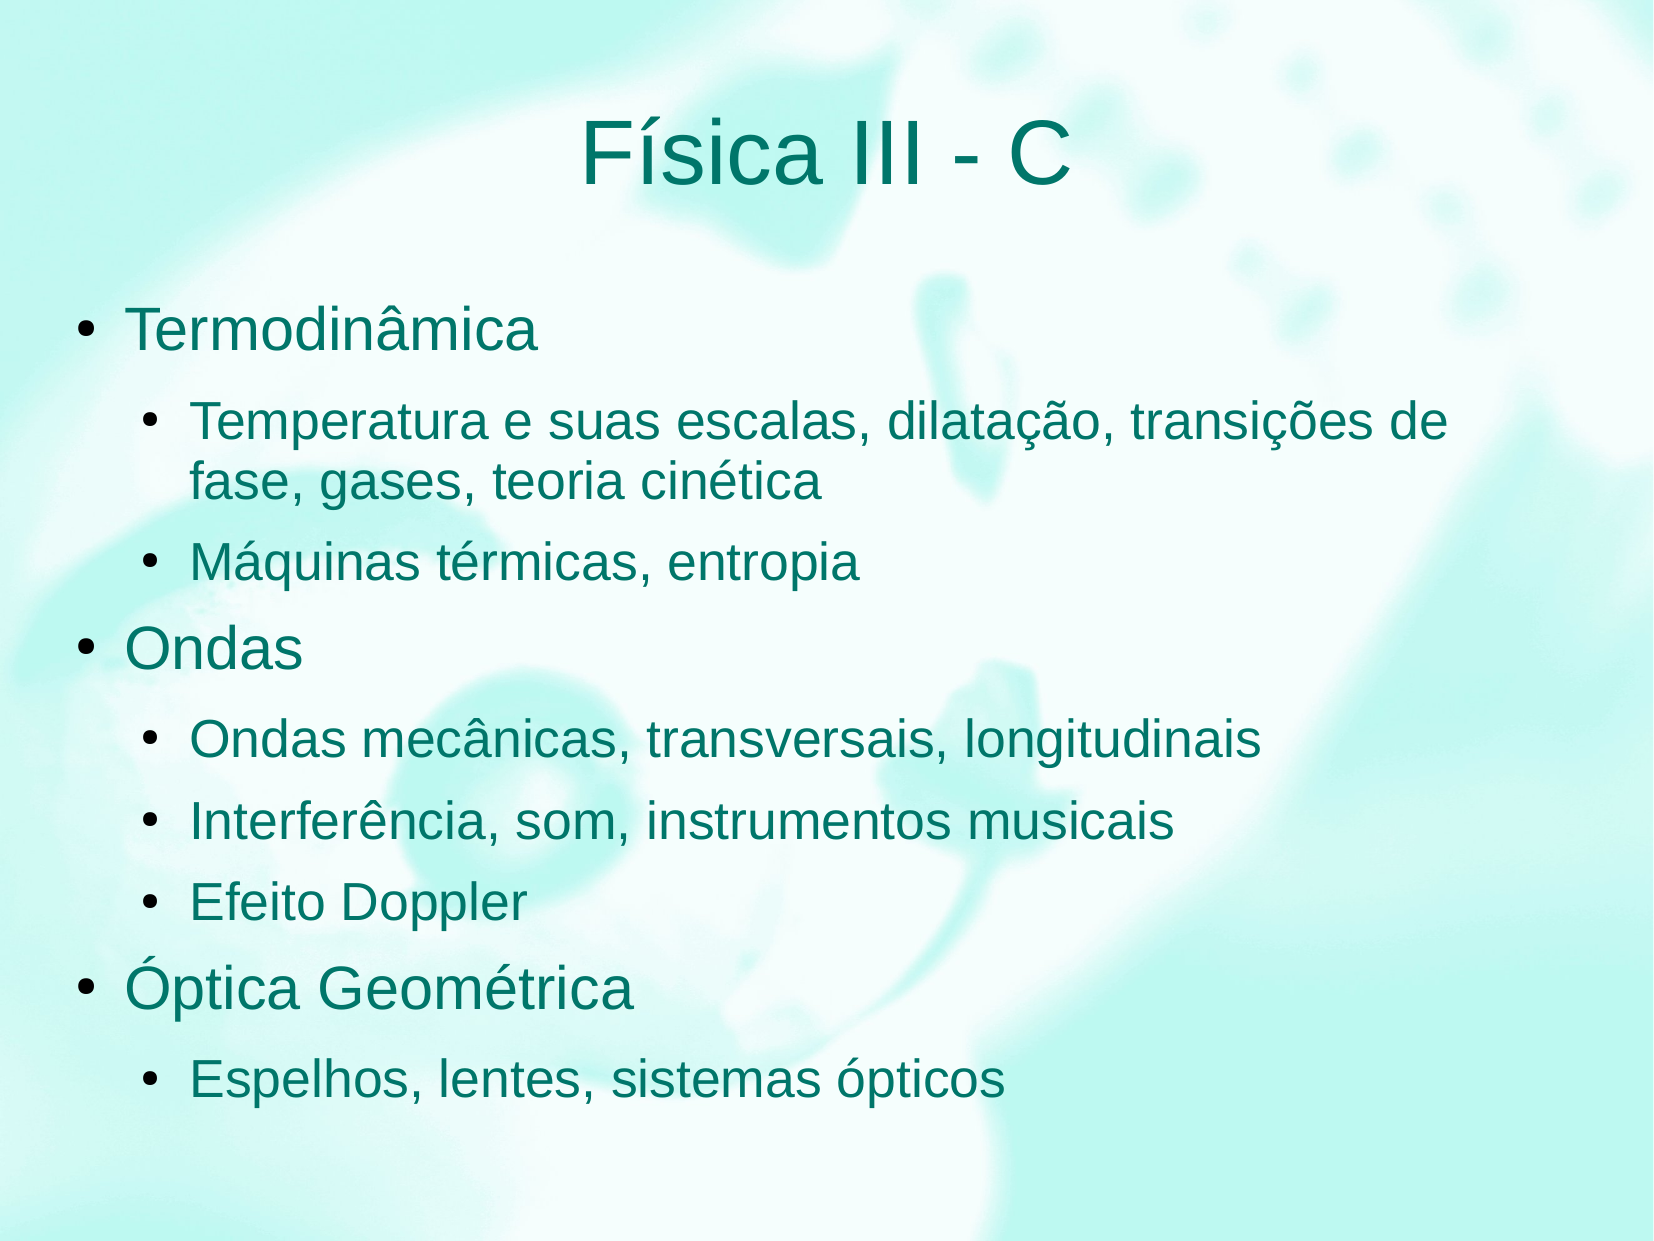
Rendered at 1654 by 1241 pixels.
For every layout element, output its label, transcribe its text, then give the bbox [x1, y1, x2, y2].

list Termodinâmica Temperatura e suas escalas, dilatação, transições de fase, gases, teoria cinética Máquinas térmicas, entropia Ondas Ondas mecânicas, transversais, longitudinais Interferência, som, instrumentos musicais Efeito Doppler Óptica Geométrica Espelhos, lentes, sistemas ópticos [59, 295, 1548, 1114]
title Física III - C [82, 49, 1571, 257]
picture [0, 0, 1654, 1241]
